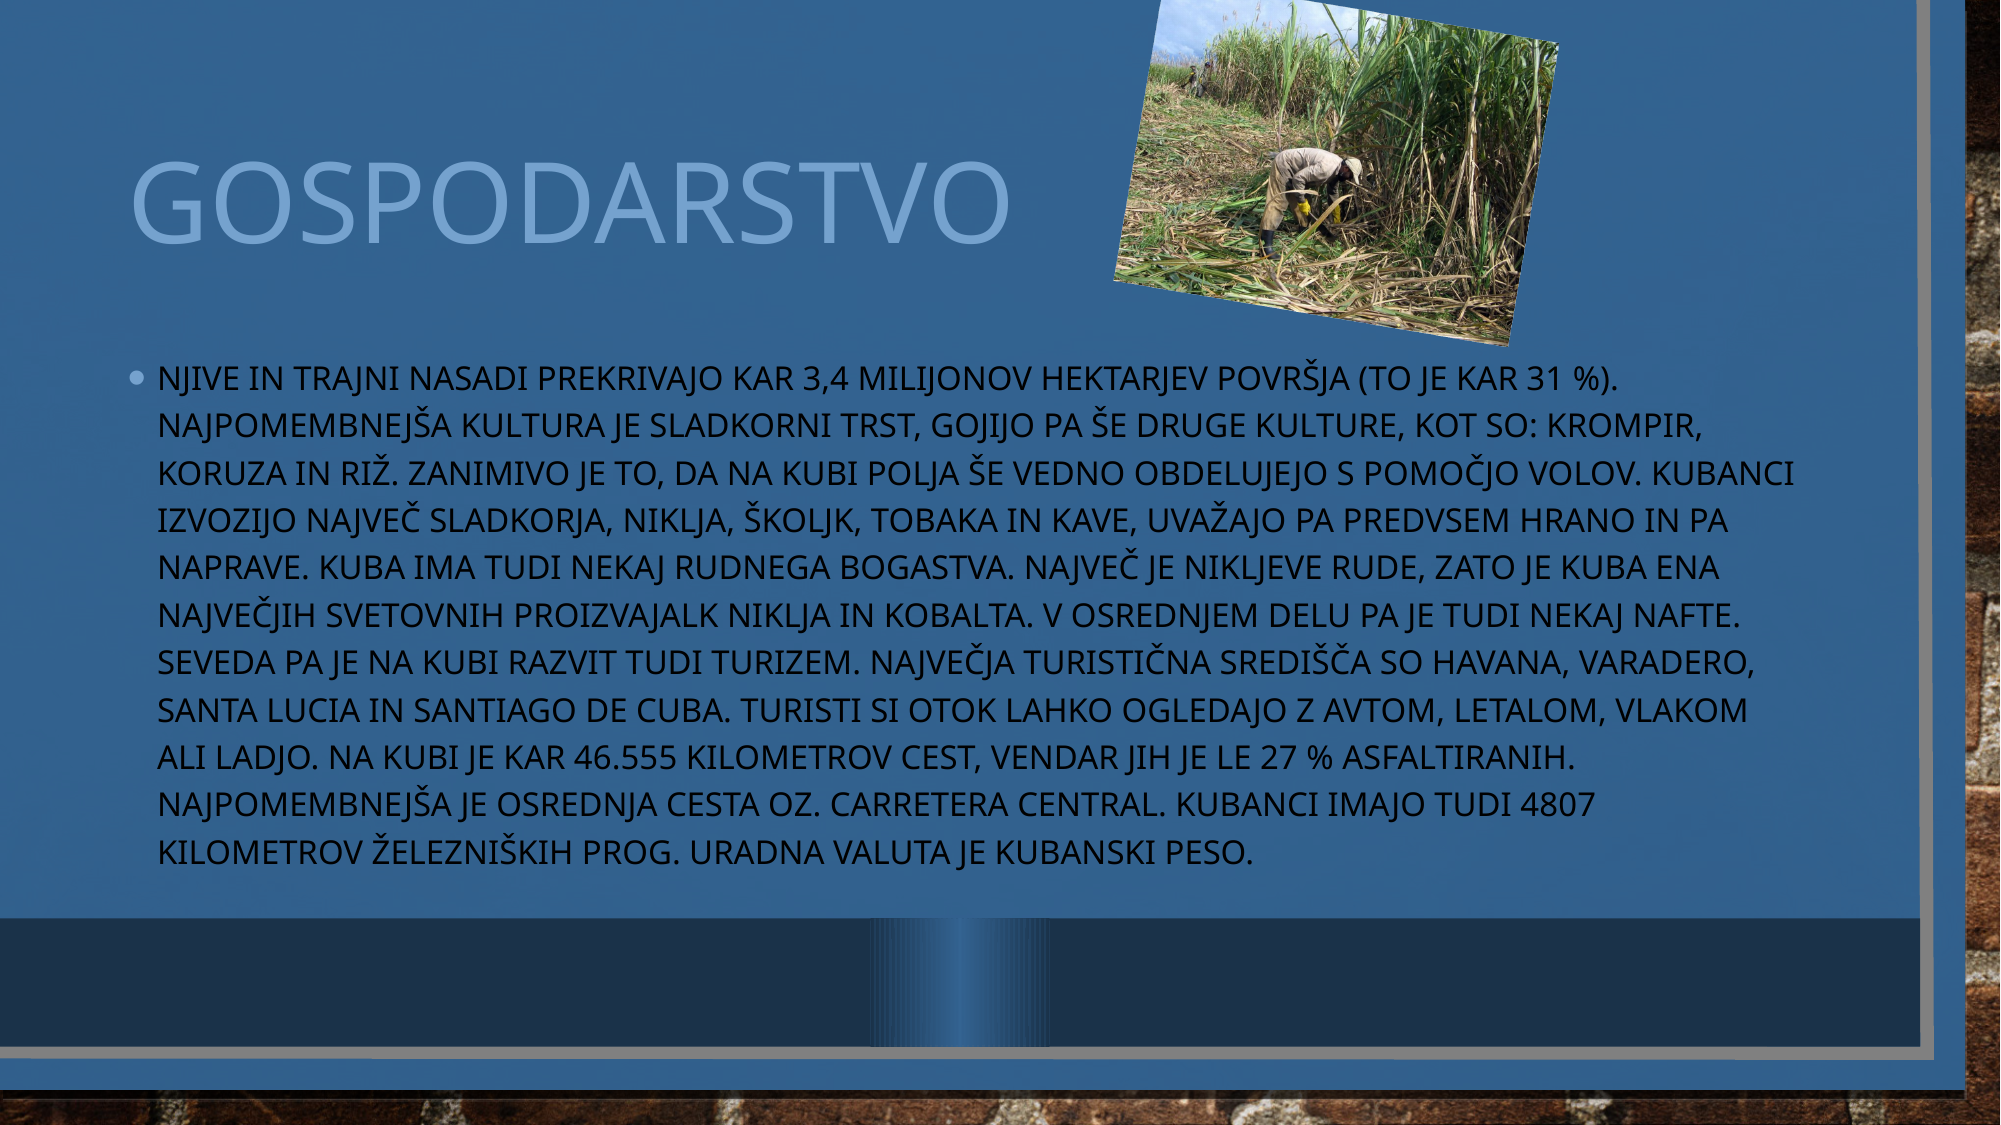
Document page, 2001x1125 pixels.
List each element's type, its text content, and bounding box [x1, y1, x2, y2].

list Njive in trajni nasadi prekrivajo kar 3,4 milijonov hektarjev površja (to je kar 31 %). Najpomembnejša kultura je sladkorni trst, gojijo pa še druge kulture, kot so: krompir, koruza in riž. Zanimivo je to, da na Kubi polja še vedno obdelujejo s pomočjo volov. Kubanci izvozijo največ sladkorja, niklja, školjk, tobaka in kave, uvažajo pa predvsem hrano in pa naprave. Kuba ima tudi nekaj rudnega bogastva. Največ je nikljeve rude, zato je Kuba ena največjih svetovnih proizvajalk niklja in kobalta. V osrednjem delu pa je tudi nekaj nafte. Seveda pa je na Kubi razvit tudi turizem. Največja turistična središča so Havana, Varadero, Santa Lucia in Santiago de Cuba. Turisti si otok lahko ogledajo z avtom, letalom, vlakom ali ladjo. Na Kubi je kar 46.555 kilometrov cest, vendar jih je le 27 % asfaltiranih. Najpomembnejša je Osrednja cesta oz. Carretera Central. Kubanci imajo tudi 4807 kilometrov železniških prog. Uradna valuta je kubanski peso. [112, 338, 1818, 882]
picture [0, 0, 2001, 1125]
title GOSPODARSTVO [112, 112, 1233, 302]
title GOSPODARSTVO [1516, 112, 1818, 302]
picture [0, 0, 1919, 918]
